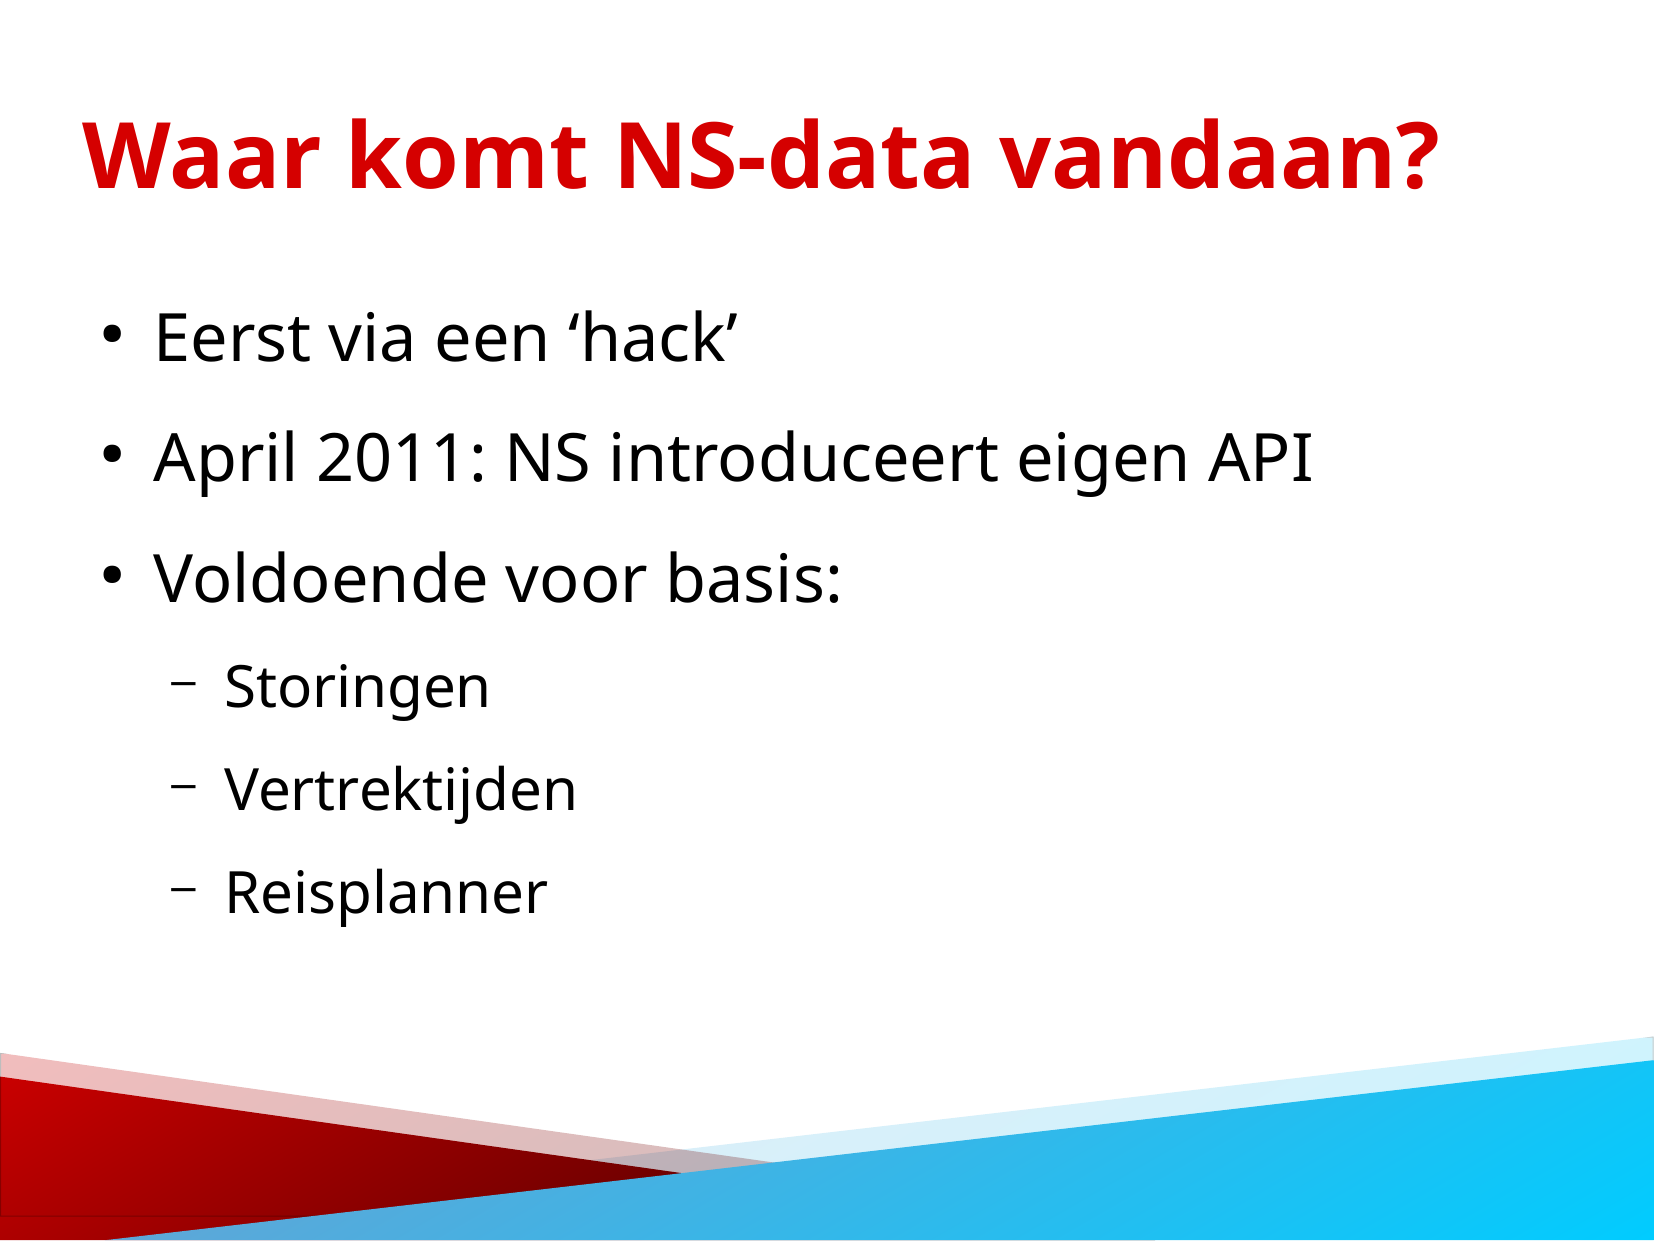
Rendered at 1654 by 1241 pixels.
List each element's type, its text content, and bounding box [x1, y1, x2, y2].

list Eerst via een ‘hack’ April 2011: NS introduceert eigen API Voldoende voor basis: Storingen Vertrektijden Reisplanner [82, 290, 1571, 1054]
title Waar komt NS-data vandaan? [82, 49, 1571, 257]
